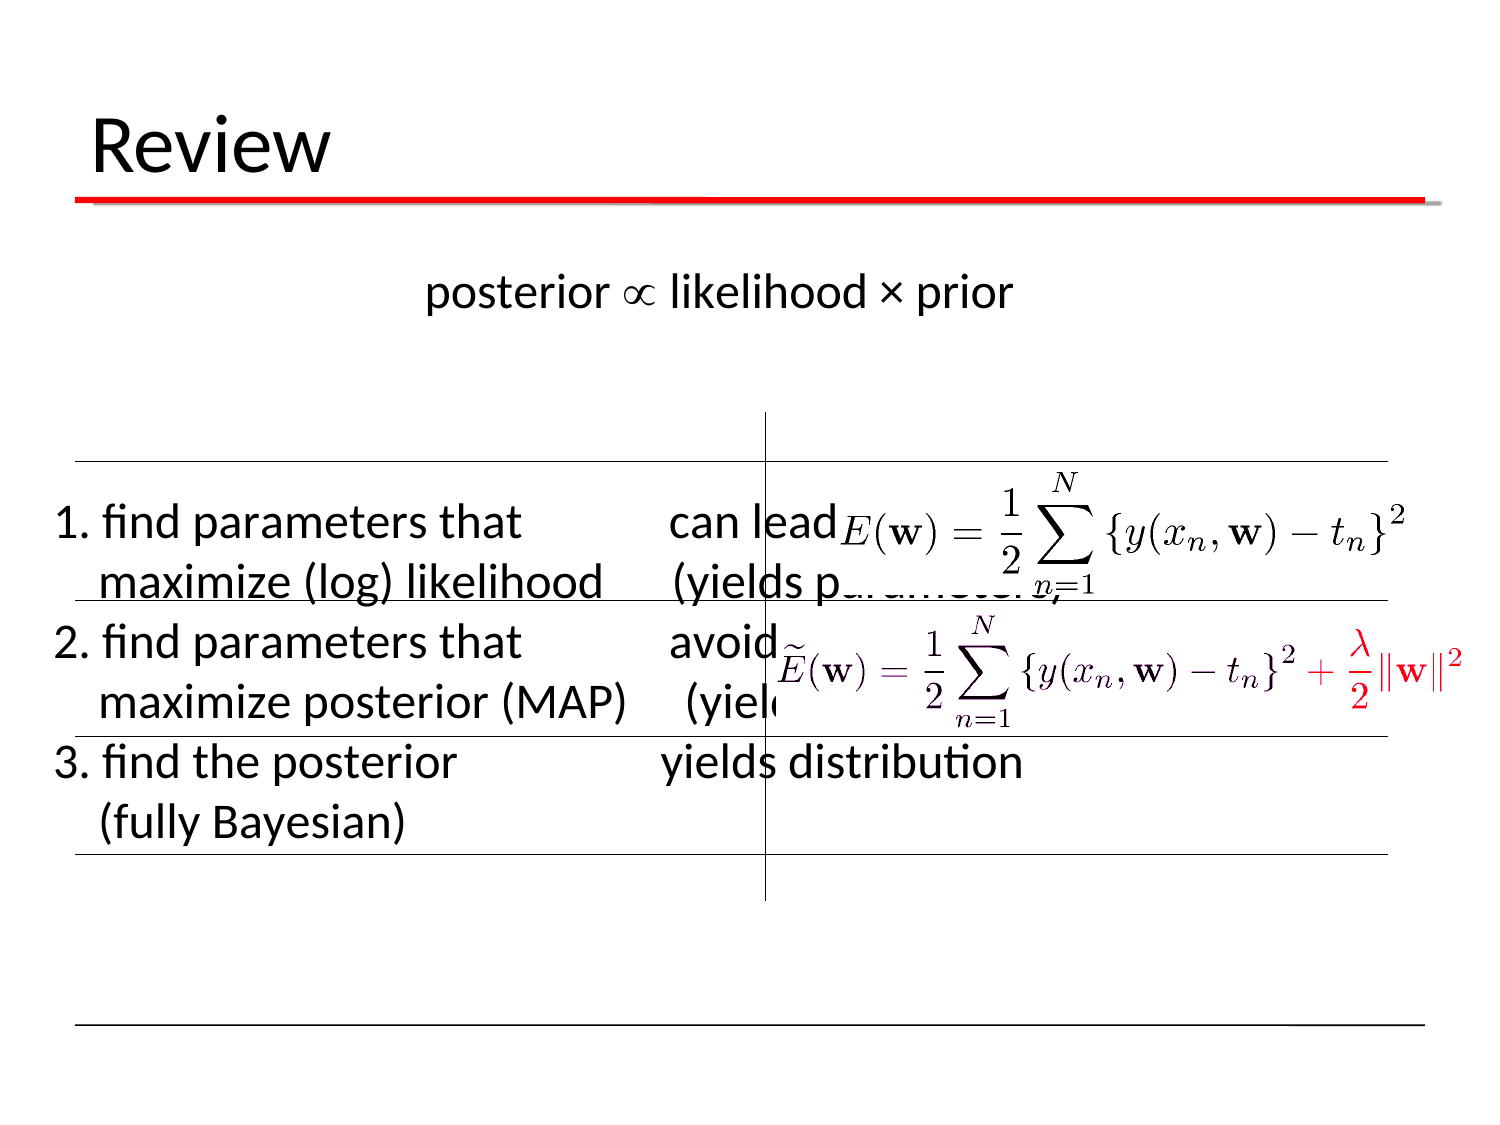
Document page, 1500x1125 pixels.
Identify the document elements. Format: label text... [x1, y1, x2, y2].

text_box posterior  likelihood × prior [409, 250, 1278, 326]
title Review [75, 45, 1426, 233]
picture [839, 468, 1405, 595]
text_box 1. find parameters that can lead to over-fitting maximize (log) likelihood (yields parameters) 2. find parameters that avoids over-fitting maximize posterior (MAP) (yields parameters) 3. find the posterior yields distribution (fully Bayesian) [766, 480, 1463, 856]
picture [775, 612, 1463, 728]
text_box 1. find parameters that can lead to over-fitting maximize (log) likelihood (yields parameters) 2. find parameters that avoids over-fitting maximize posterior (MAP) (yields parameters) 3. find the posterior yields distribution (fully Bayesian) [38, 480, 765, 856]
